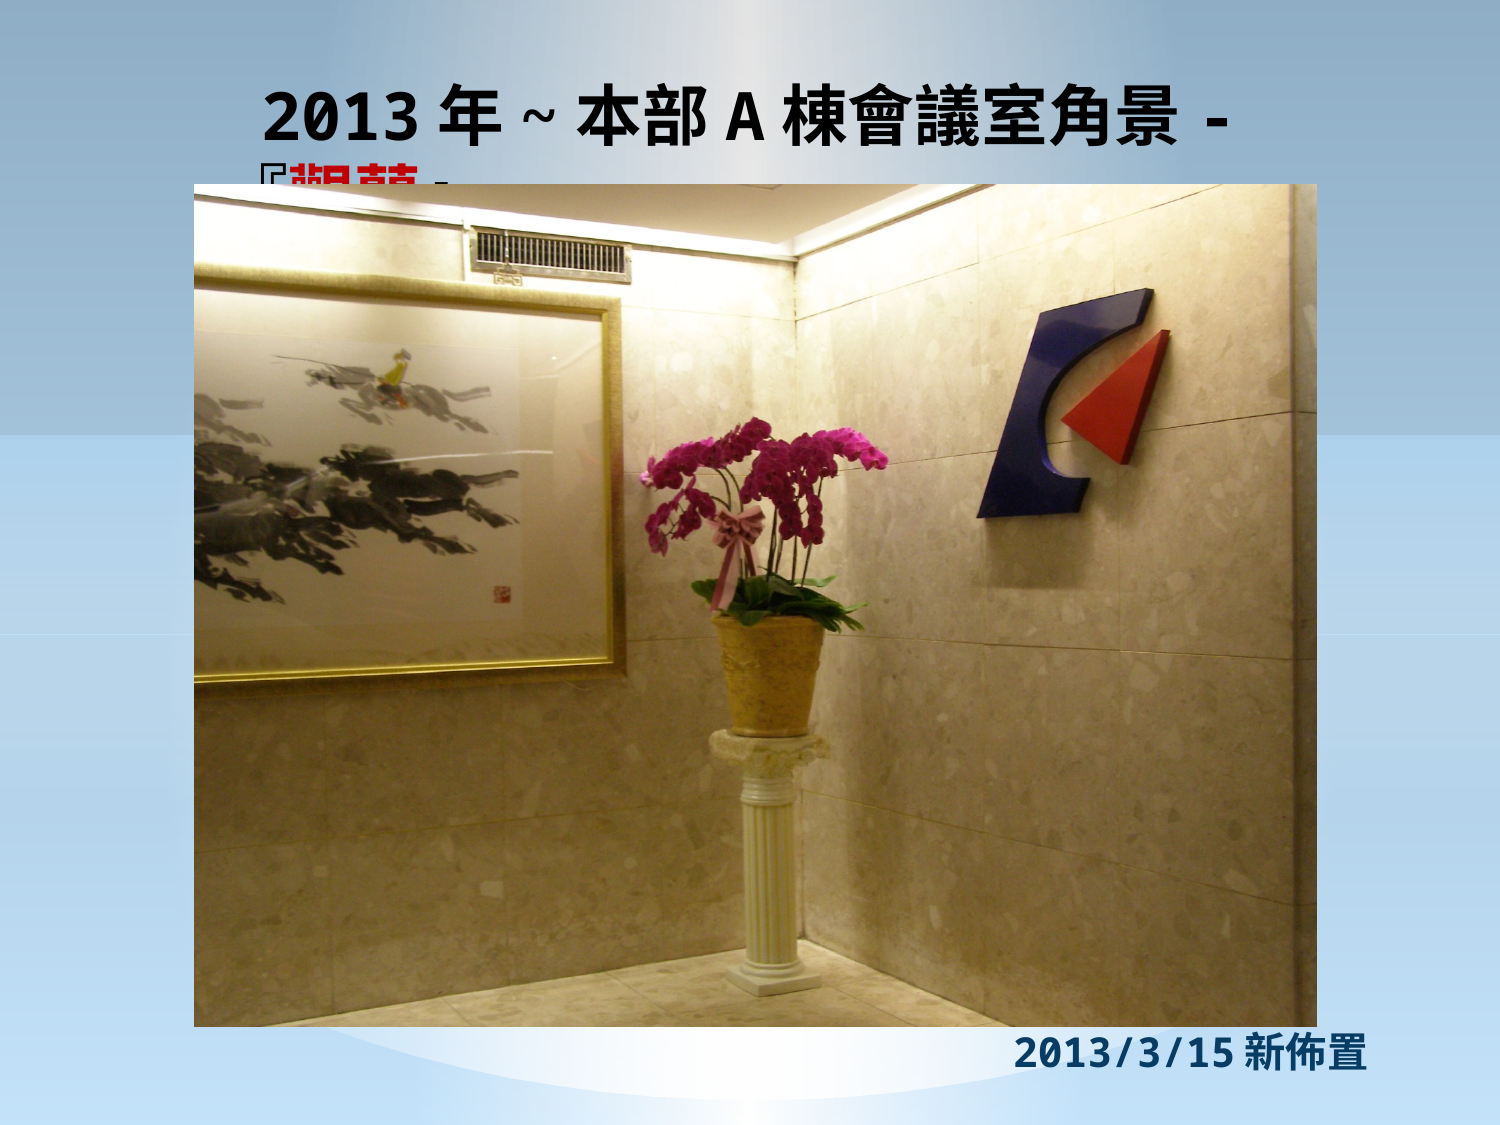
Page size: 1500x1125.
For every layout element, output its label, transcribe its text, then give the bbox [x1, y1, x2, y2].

text_box 2013年~本部A棟會議室角景-『觀蘭』 [206, 66, 1317, 184]
picture [194, 184, 1317, 1027]
subtitle 2013/3/15新佈置 [998, 1019, 1412, 1125]
